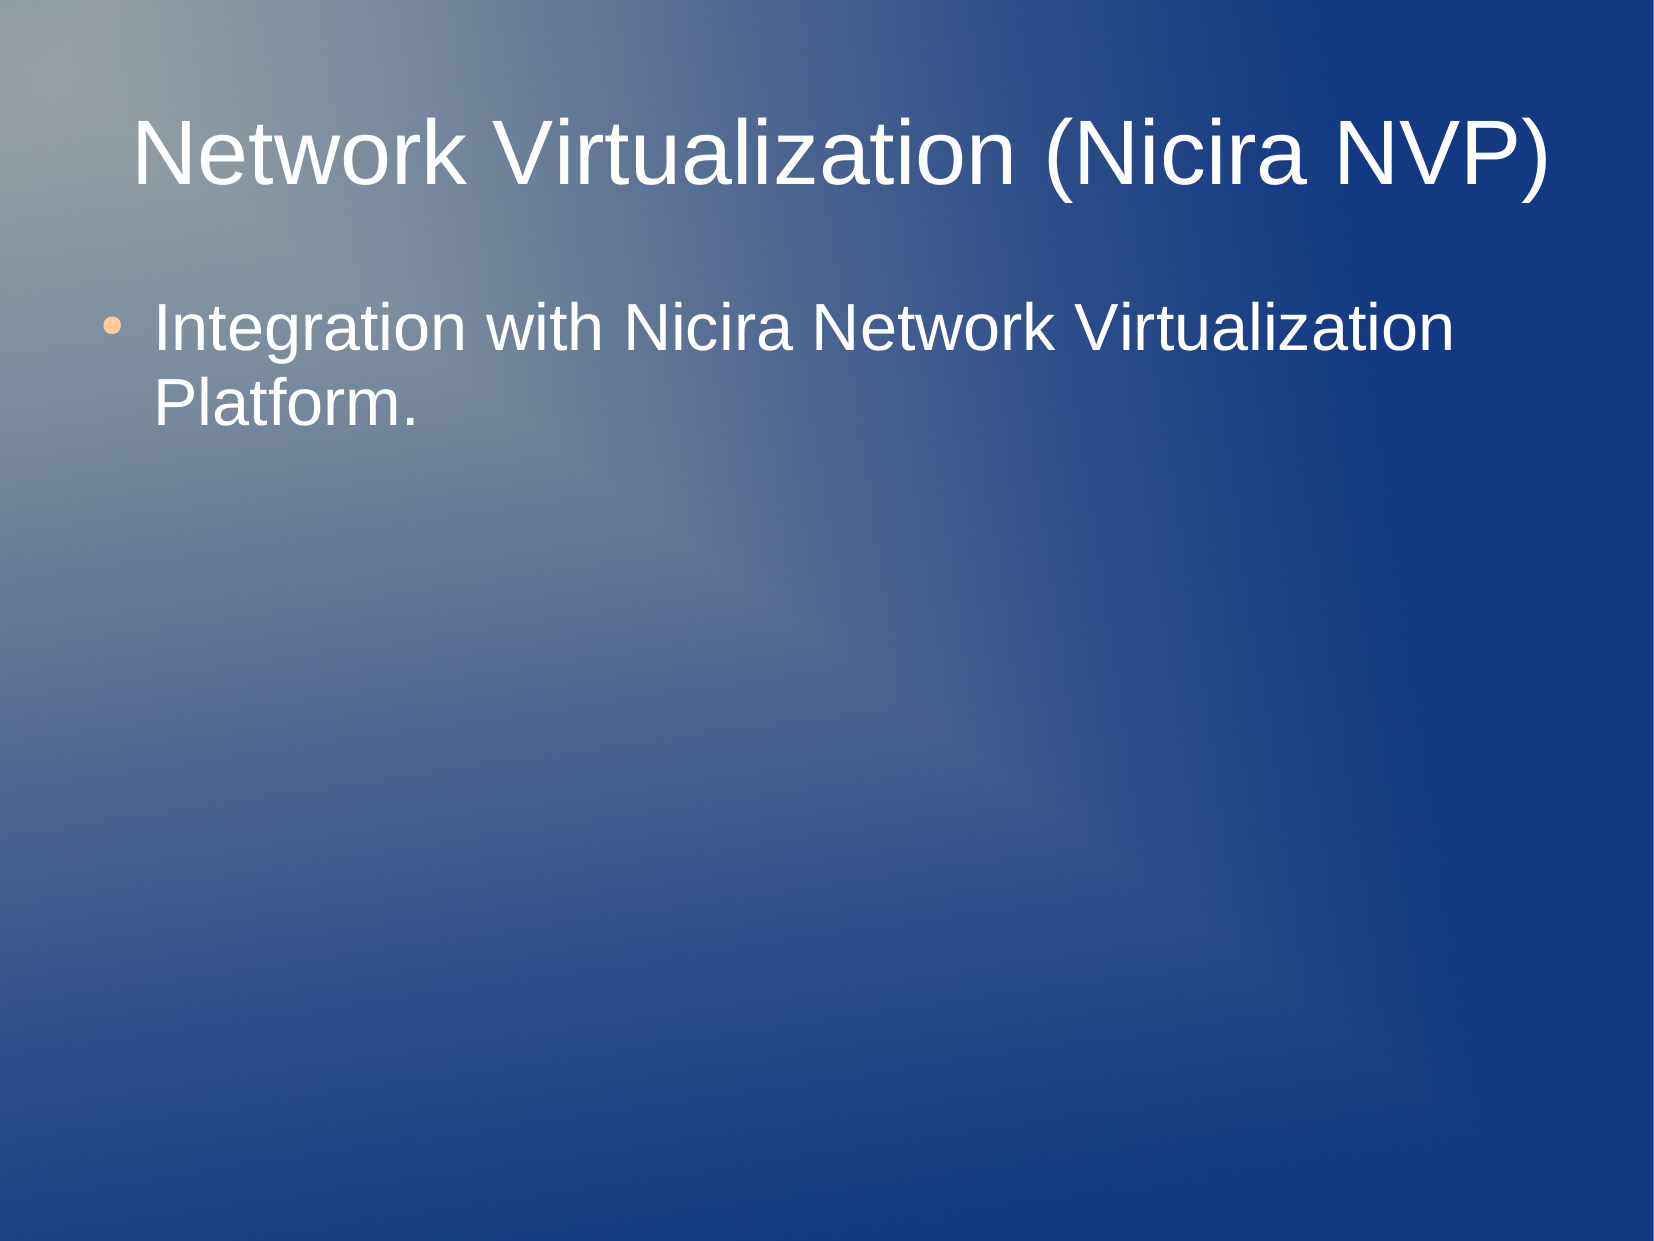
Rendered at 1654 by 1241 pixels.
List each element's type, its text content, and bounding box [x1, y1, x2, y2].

list Integration with Nicira Network Virtualization Platform. [82, 290, 1571, 1010]
title Network Virtualization (Nicira NVP) [82, 49, 1571, 257]
picture [0, 0, 1654, 1241]
